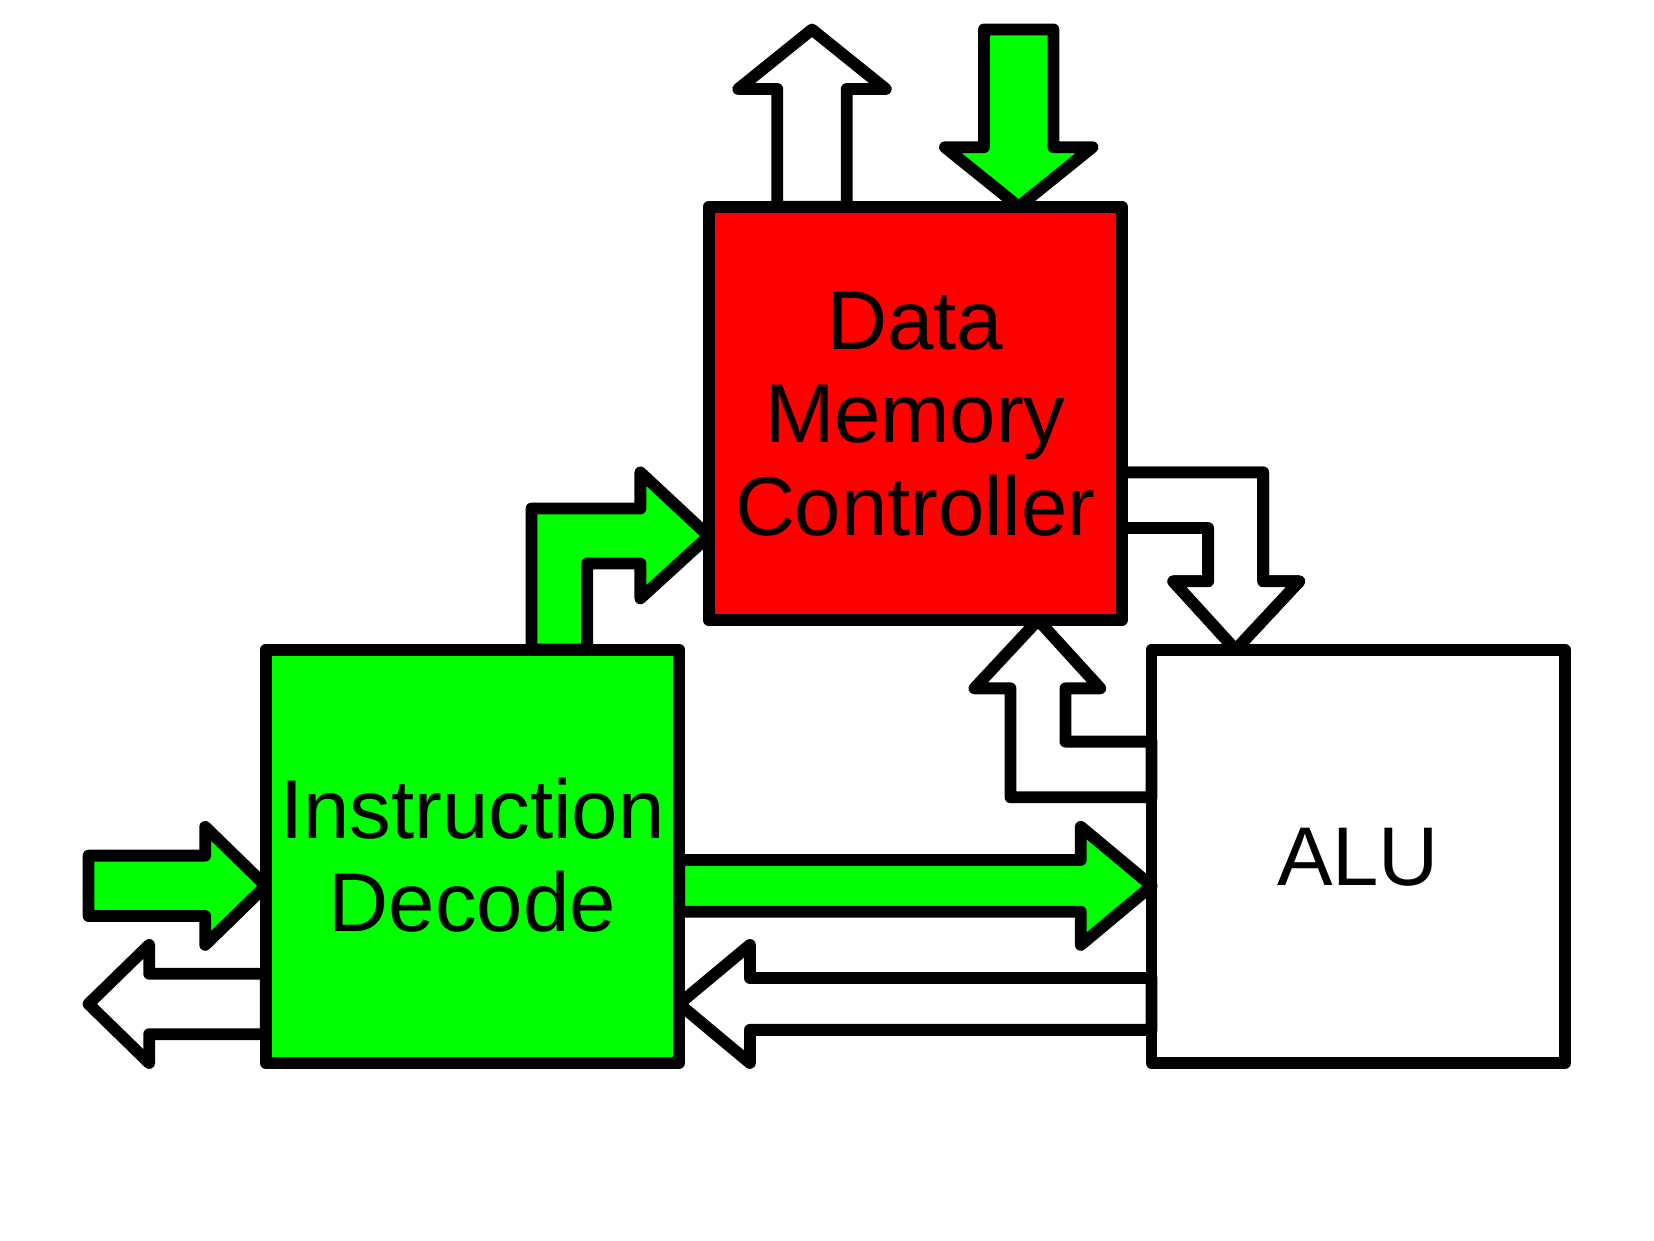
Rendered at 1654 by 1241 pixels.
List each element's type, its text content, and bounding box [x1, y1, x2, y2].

text_box [679, 944, 1152, 1064]
text_box [1122, 472, 1300, 650]
text_box [944, 29, 1093, 207]
text_box [88, 944, 266, 1064]
text_box Data Memory Controller [708, 206, 1123, 621]
text_box Instruction Decode [265, 649, 680, 1063]
text_box [738, 29, 886, 207]
text_box ALU [1151, 649, 1565, 1063]
text_box [974, 620, 1152, 798]
text_box [679, 826, 1152, 945]
text_box [88, 826, 266, 945]
text_box [531, 472, 709, 650]
